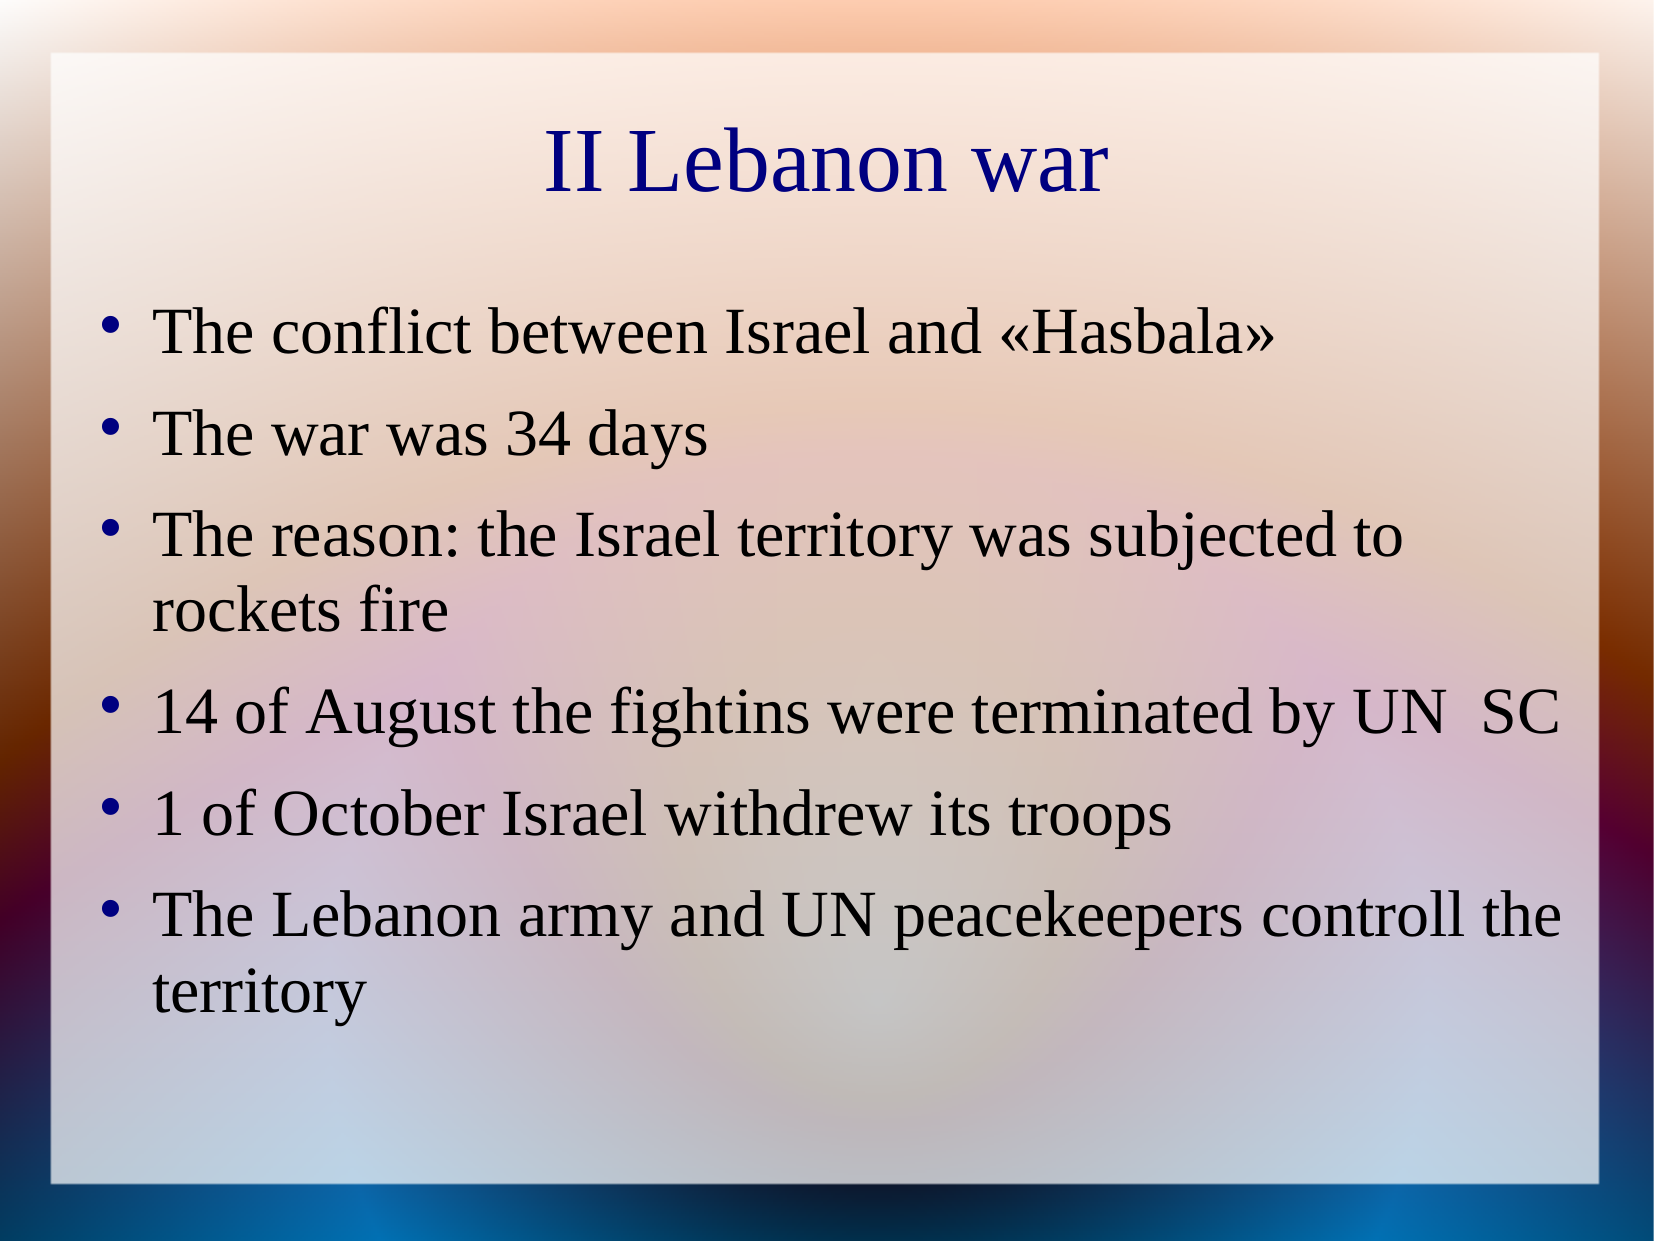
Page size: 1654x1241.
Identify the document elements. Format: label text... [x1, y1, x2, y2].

title II Lebanon war [82, 55, 1571, 263]
picture [0, 0, 1654, 1241]
list The conflict between Israel and «Hasbala» The war was 34 days The reason: the Israel territory was subjected to rockets fire 14 of August the fightins were terminated by UN SC 1 of October Israel withdrew its troops The Lebanon army and UN peacekeepers controll the territory [82, 290, 1571, 1111]
